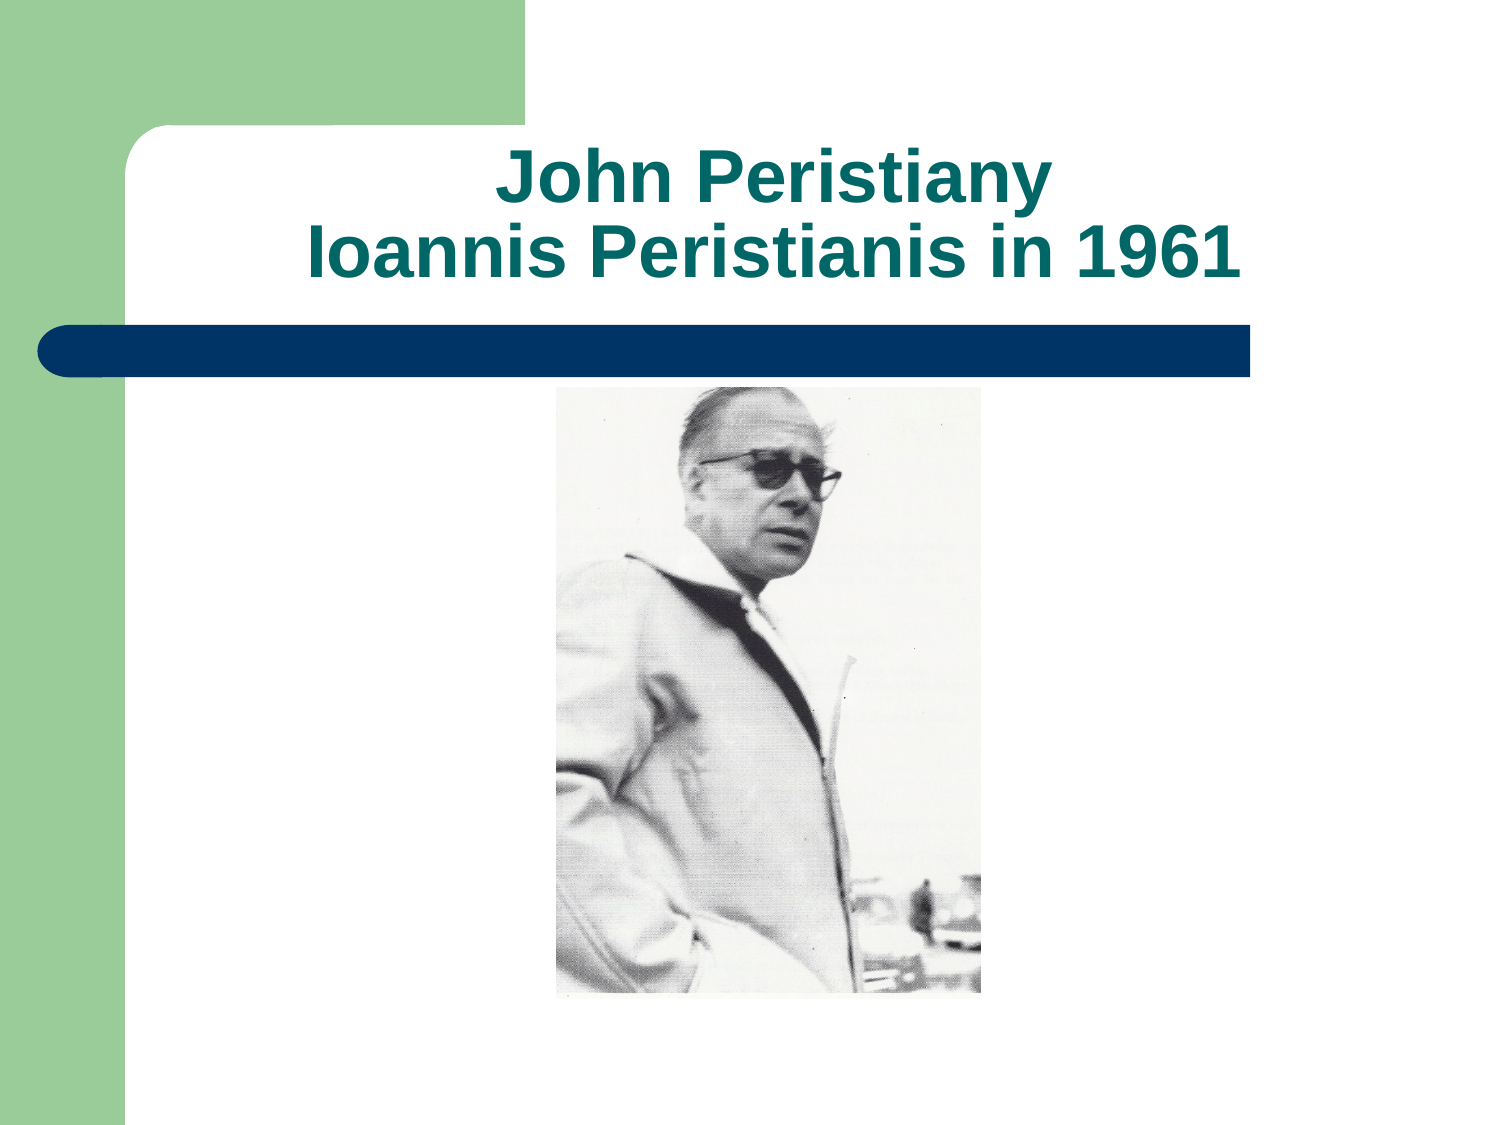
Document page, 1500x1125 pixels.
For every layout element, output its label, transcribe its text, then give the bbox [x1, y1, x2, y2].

text_box [556, 387, 981, 999]
title John Peristiany Ioannis Peristianis in 1961 [136, 126, 1414, 301]
